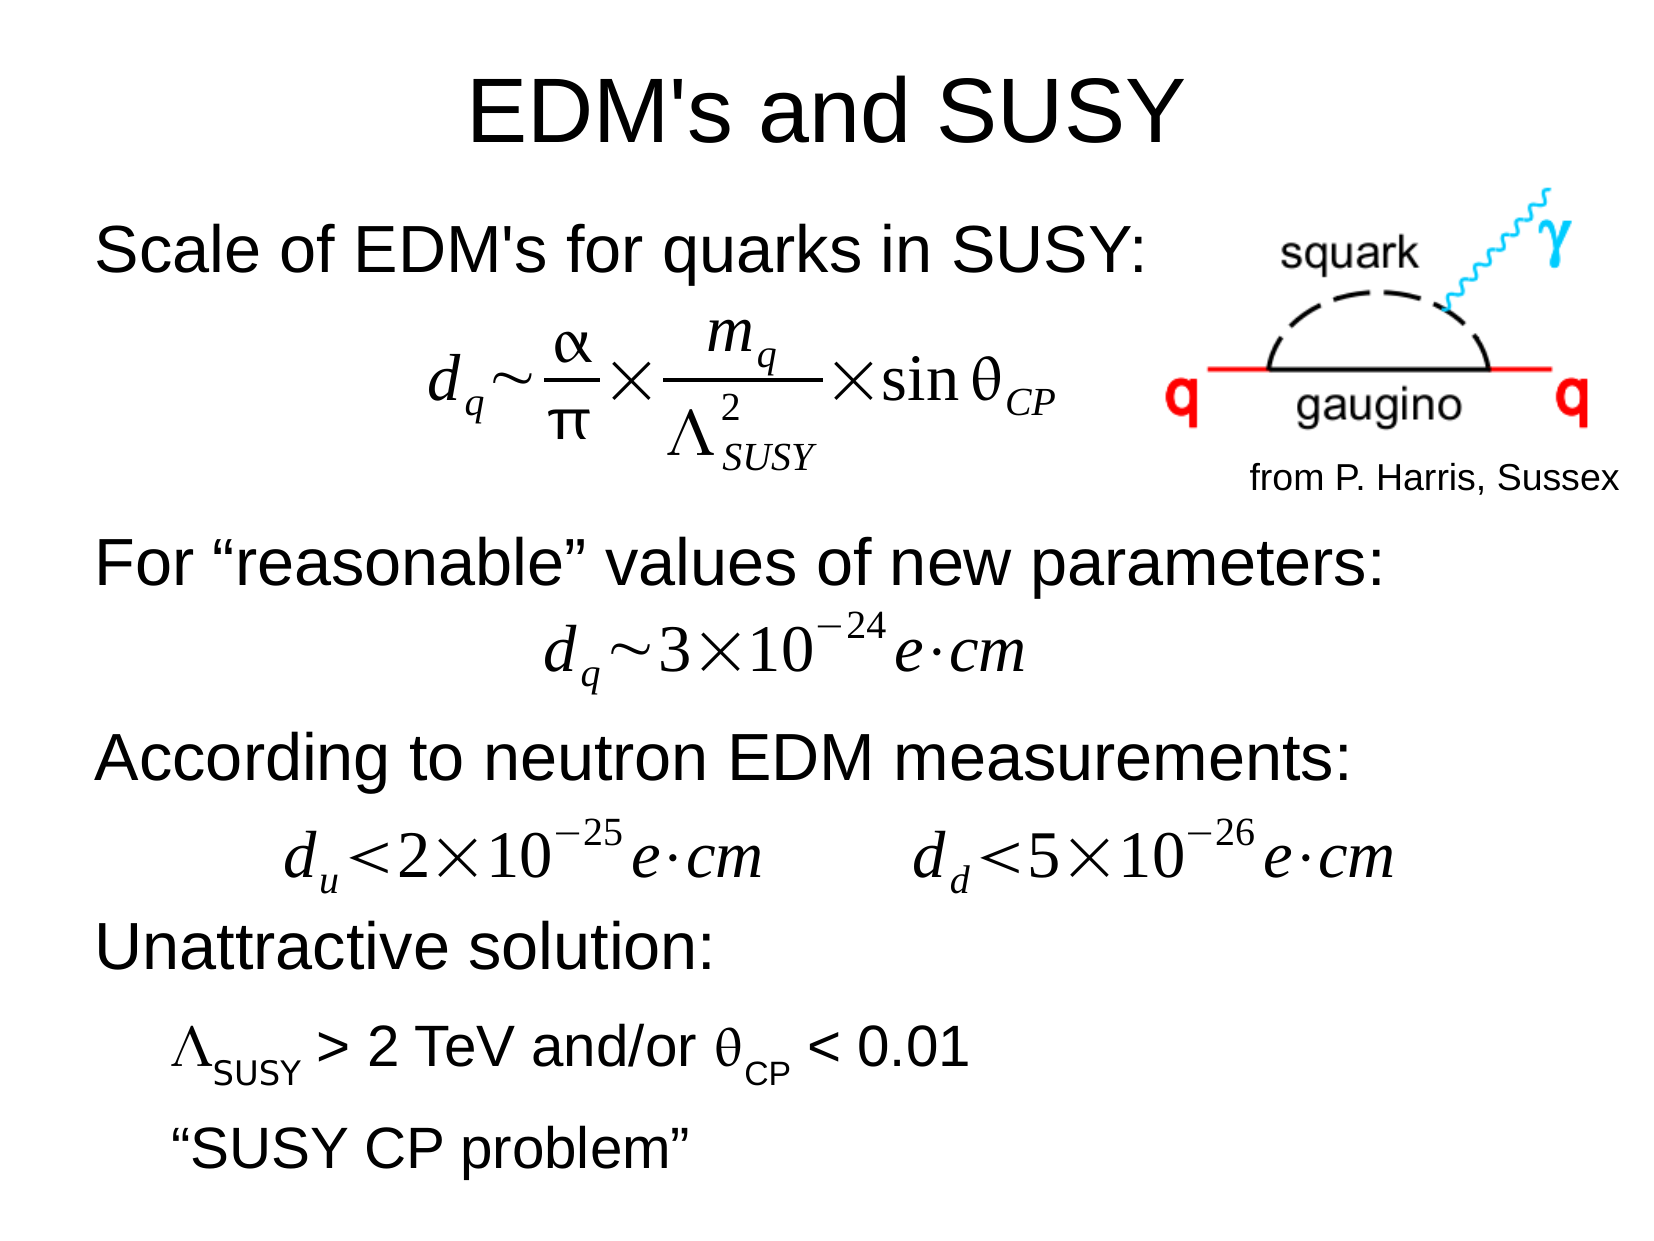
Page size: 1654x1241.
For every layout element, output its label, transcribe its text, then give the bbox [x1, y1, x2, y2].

chart [275, 809, 1403, 903]
text_box from P. Harris, Sussex [1234, 448, 1634, 511]
chart [535, 609, 1034, 696]
list Scale of EDM's for quarks in SUSY: [76, 212, 1241, 296]
title EDM's and SUSY [82, 50, 1571, 172]
picture [1133, 185, 1608, 438]
chart [419, 292, 1062, 479]
list For “reasonable” values of new parameters: [76, 525, 1536, 609]
list Unattractive solution: SUSY > 2 TeV and/or CP < 0.01 “SUSY CP problem” [76, 909, 1536, 1203]
list According to neutron EDM measurements: [76, 720, 1536, 804]
